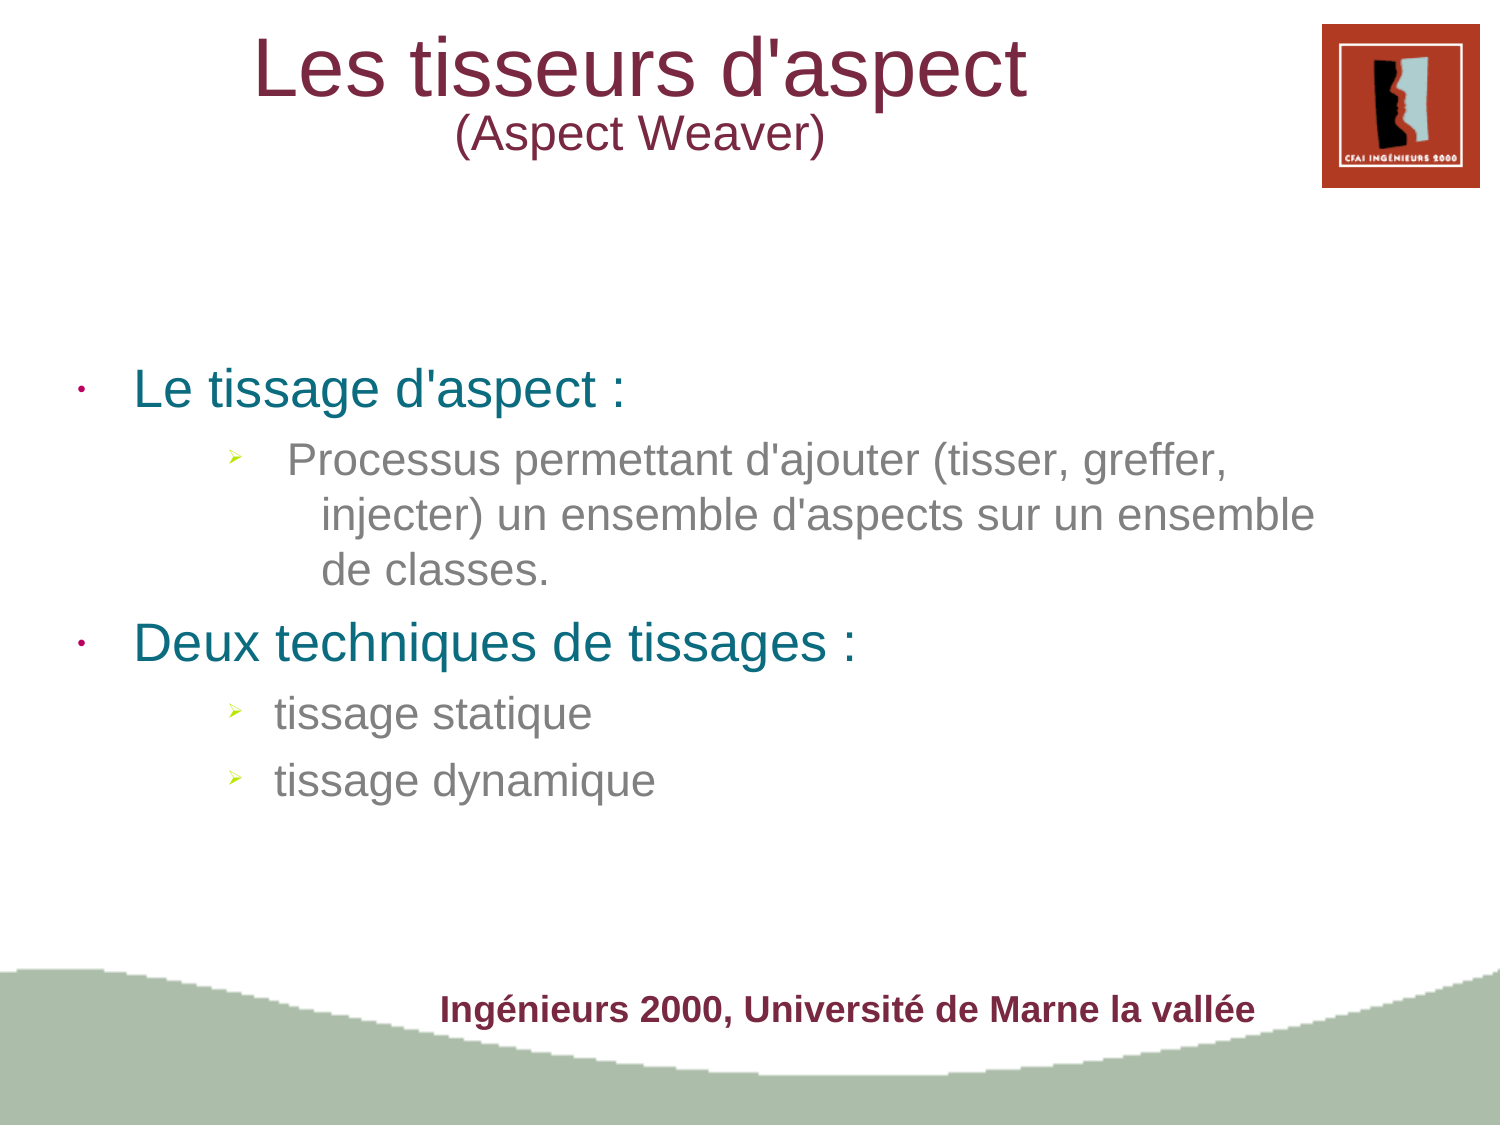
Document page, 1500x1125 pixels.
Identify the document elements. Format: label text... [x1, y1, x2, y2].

picture [1322, 24, 1480, 188]
list Le tissage d'aspect : Processus permettant d'ajouter (tisser, greffer, injecter) un ensemble d'aspects sur un ensemble de classes. Deux techniques de tissages : tissage statique tissage dynamique [77, 354, 1359, 798]
title Les tisseurs d'aspect (Aspect Weaver) [0, 2, 1281, 191]
picture [0, 887, 1500, 1125]
